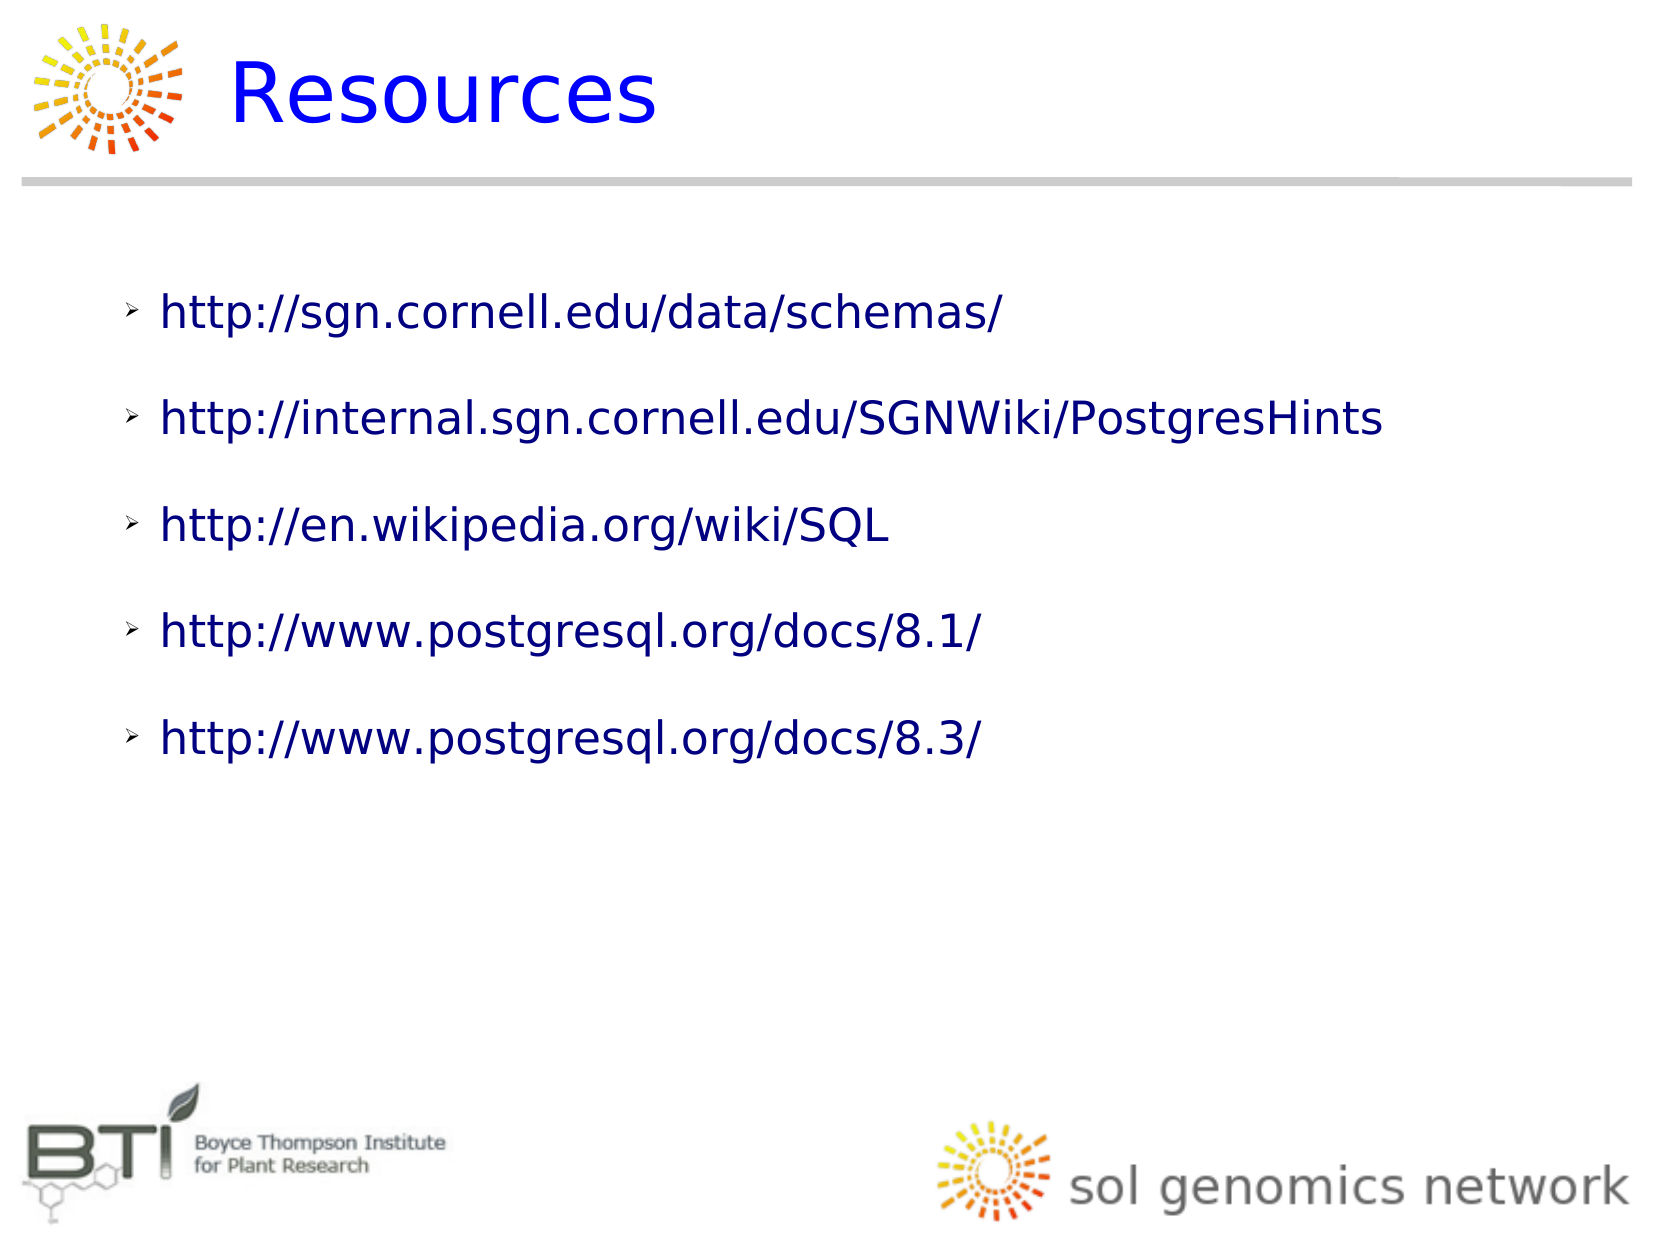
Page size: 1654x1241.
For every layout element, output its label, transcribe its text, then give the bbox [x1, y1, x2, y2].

text_box http://sgn.cornell.edu/data/schemas/ http://internal.sgn.cornell.edu/SGNWiki/PostgresHints http://en.wikipedia.org/wiki/SQL http://www.postgresql.org/docs/8.1/ http://www.postgresql.org/docs/8.3/ [75, 225, 1463, 715]
picture [32, 22, 184, 156]
text_box Resources [228, 46, 1623, 159]
picture [921, 1116, 1642, 1229]
picture [11, 1081, 460, 1230]
